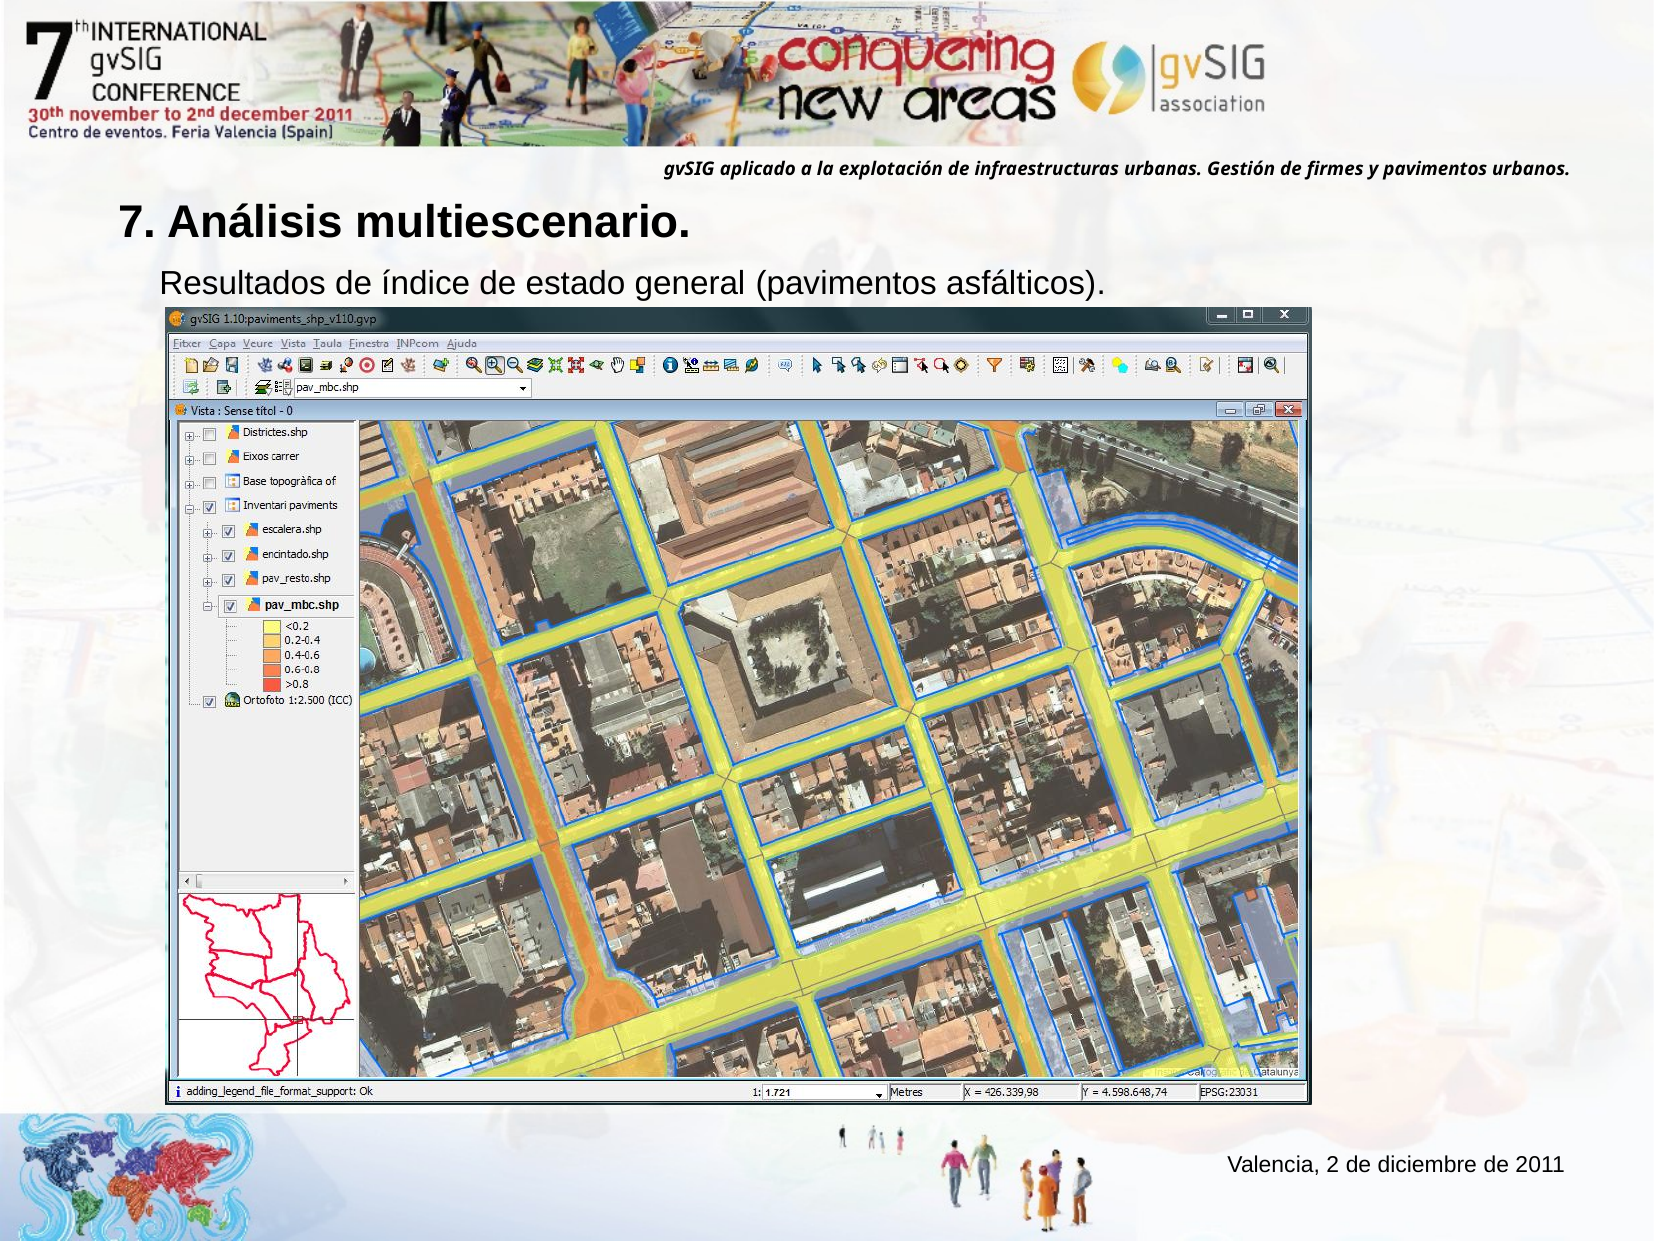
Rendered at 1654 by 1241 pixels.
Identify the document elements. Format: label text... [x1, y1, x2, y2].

text_box Resultados de índice de estado general (pavimentos asfálticos). [159, 236, 1548, 443]
title gvSIG aplicado a la explotación de infraestructuras urbanas. Gestión de firmes y pavimentos urbanos. [88, 149, 1595, 188]
picture [0, 0, 1654, 1241]
text_box 7. Análisis multiescenario. [118, 195, 1093, 247]
